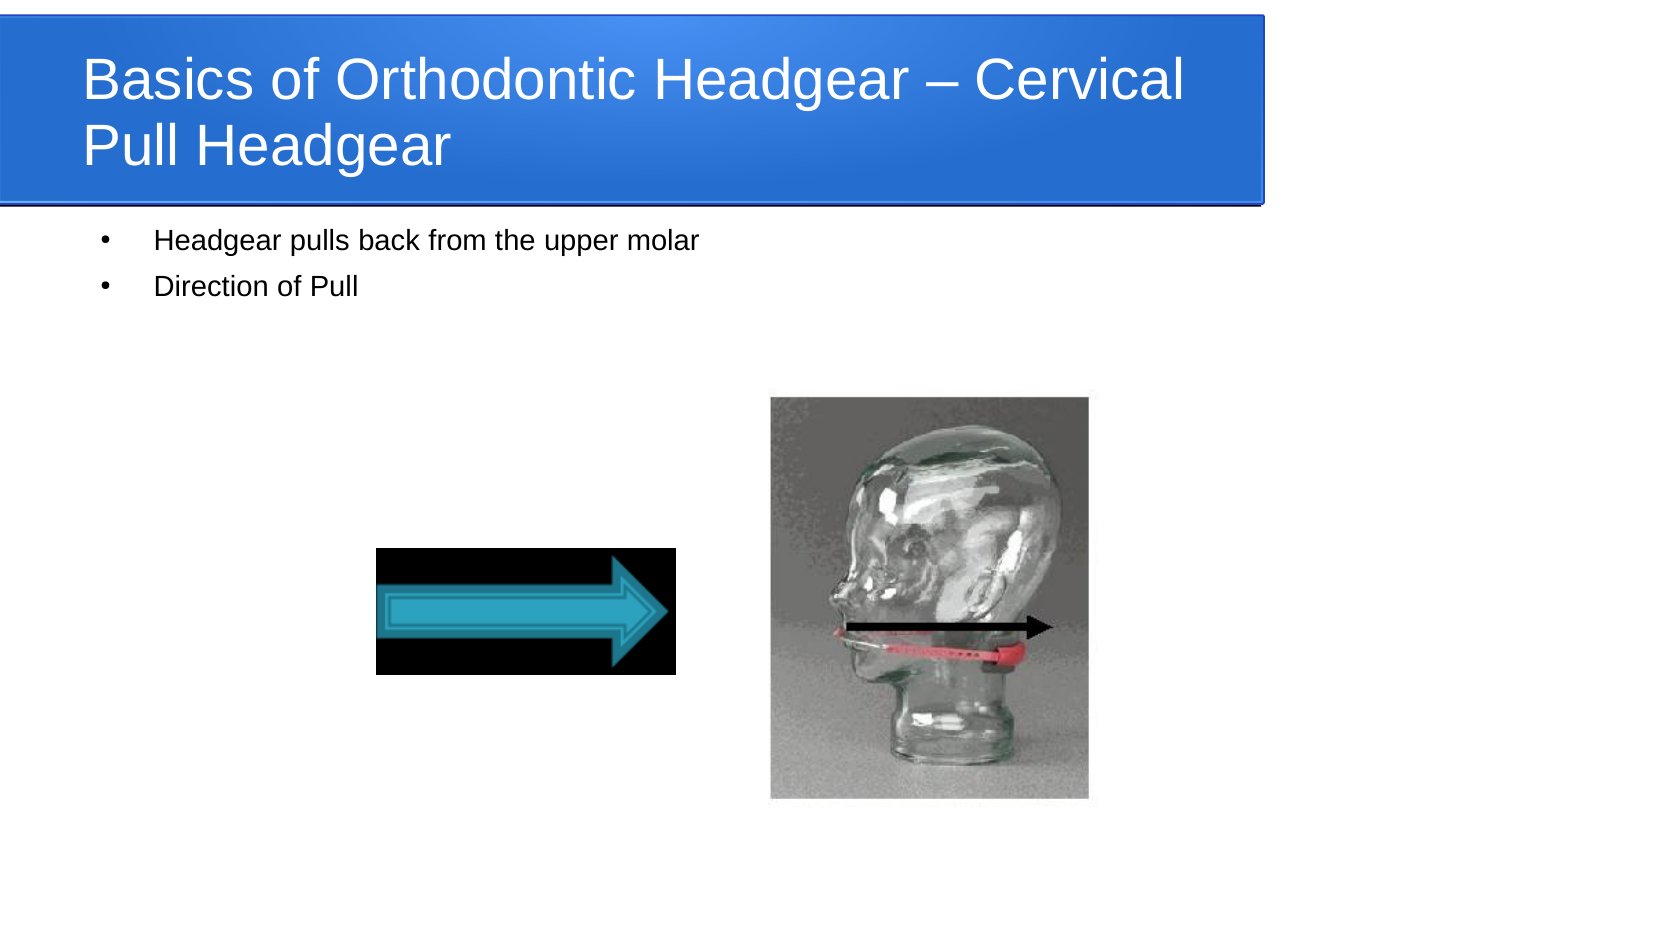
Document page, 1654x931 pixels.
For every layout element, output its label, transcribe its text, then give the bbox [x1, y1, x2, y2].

picture [376, 548, 676, 676]
title Basics of Orthodontic Headgear – Cervical Pull Headgear [82, 35, 1235, 189]
list Headgear pulls back from the upper molar Direction of Pull [82, 224, 1571, 764]
picture [746, 389, 1111, 810]
